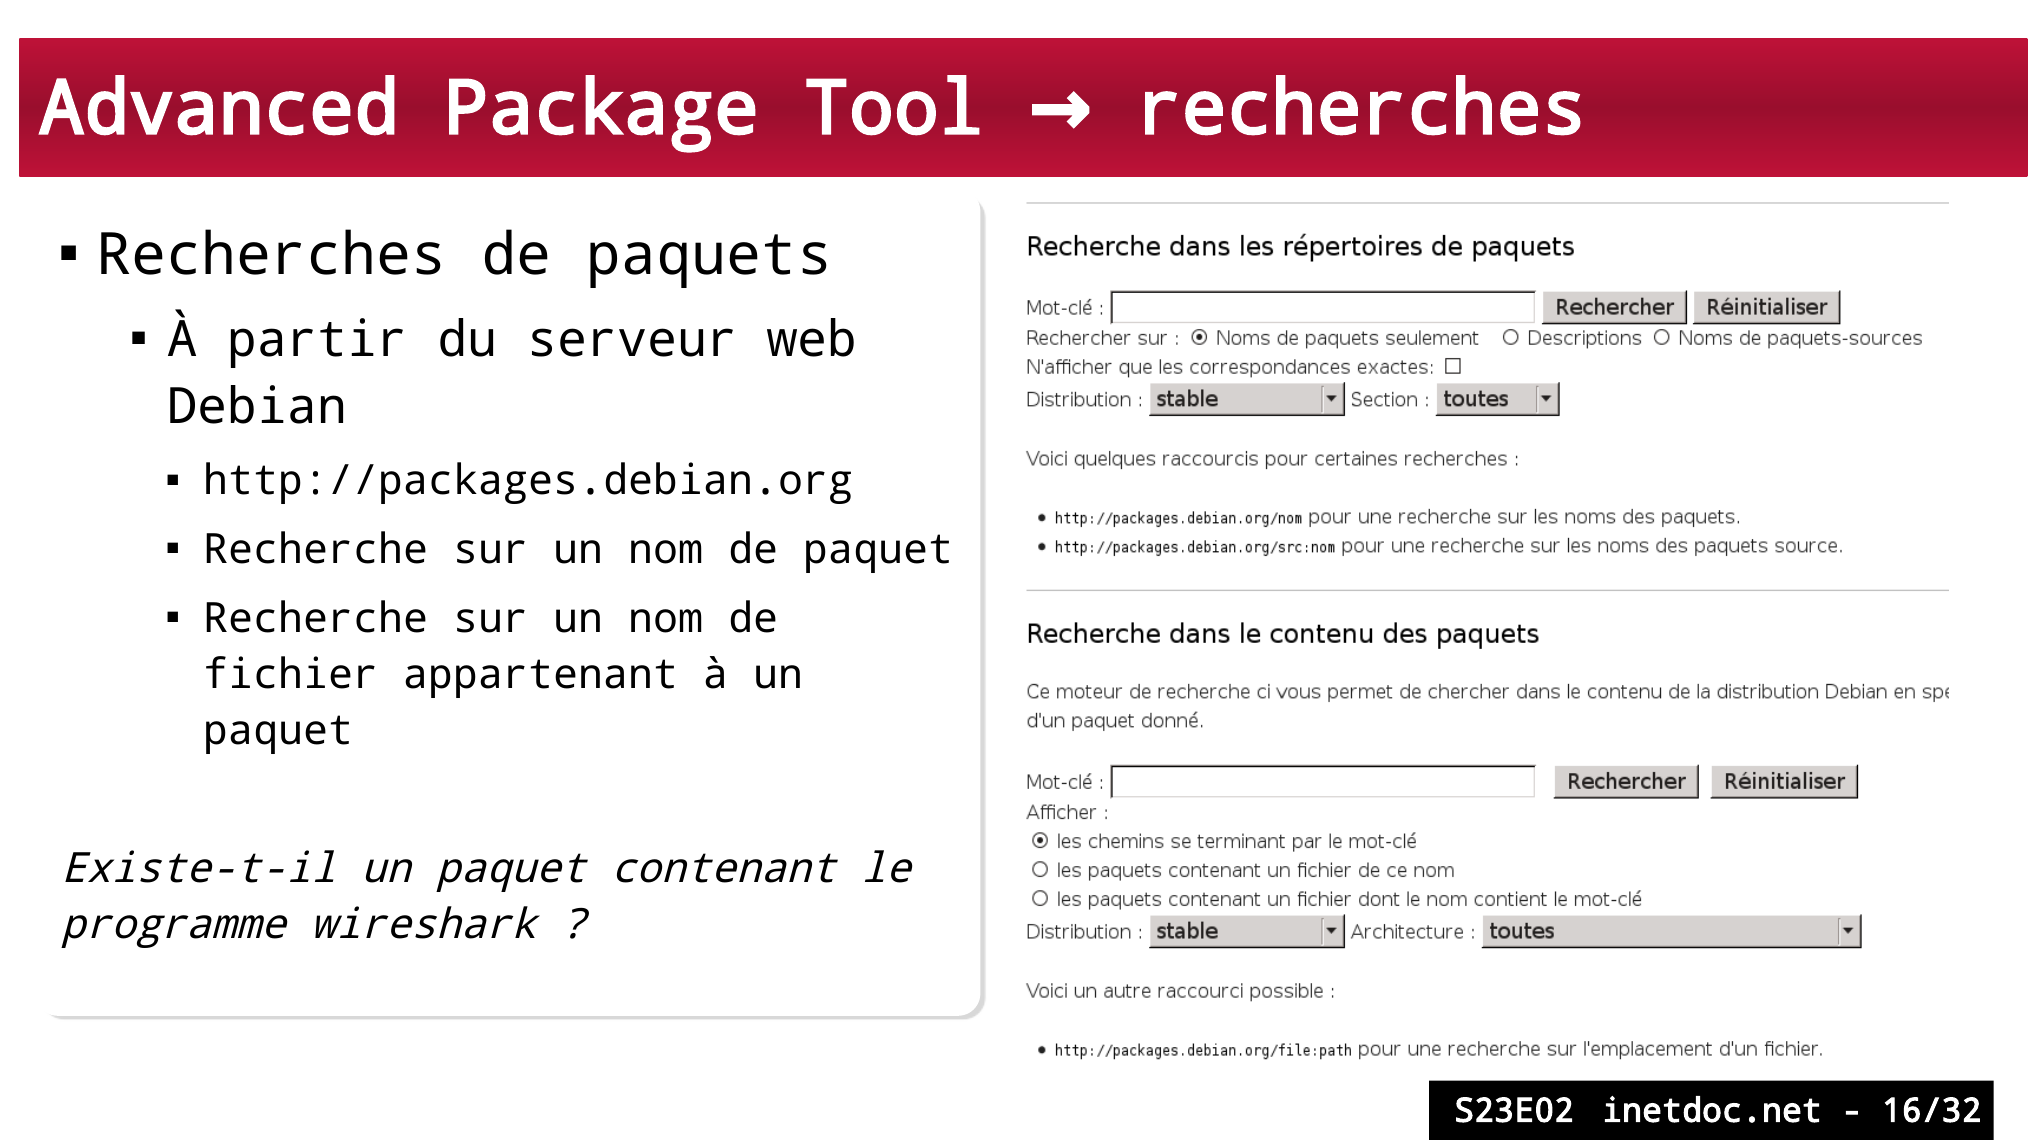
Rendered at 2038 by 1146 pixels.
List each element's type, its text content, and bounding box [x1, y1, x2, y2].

text_box Advanced Package Tool → recherches [19, 38, 2028, 177]
picture [1003, 188, 1949, 1075]
text_box Recherches de paquets À partir du serveur web Debian http://packages.debian.org Recherche sur un nom de paquet Recherche sur un nom de fichier appartenant à un paquet Existe-t-il un paquet contenant le programme wireshark ? [35, 188, 981, 1016]
text_box S23E02 inetdoc.net - <numéro>/32 [1429, 1080, 1994, 1140]
